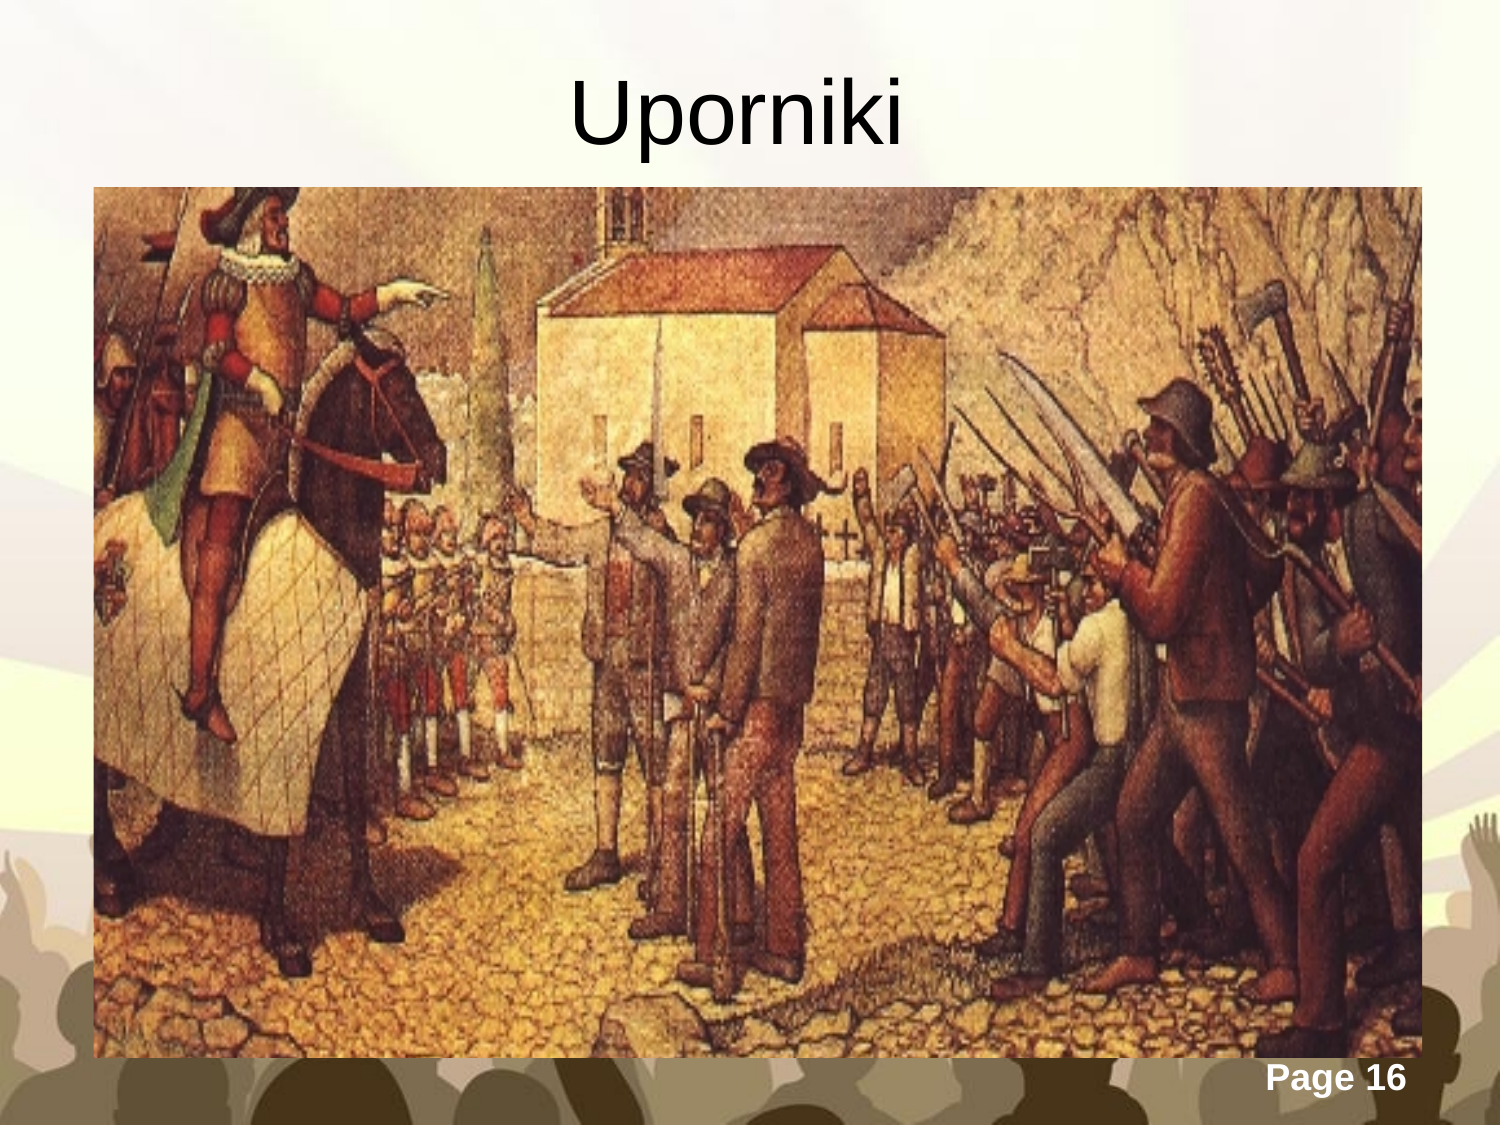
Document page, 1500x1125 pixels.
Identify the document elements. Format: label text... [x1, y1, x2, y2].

title Uporniki [75, 45, 1425, 233]
picture [0, 0, 1500, 1125]
